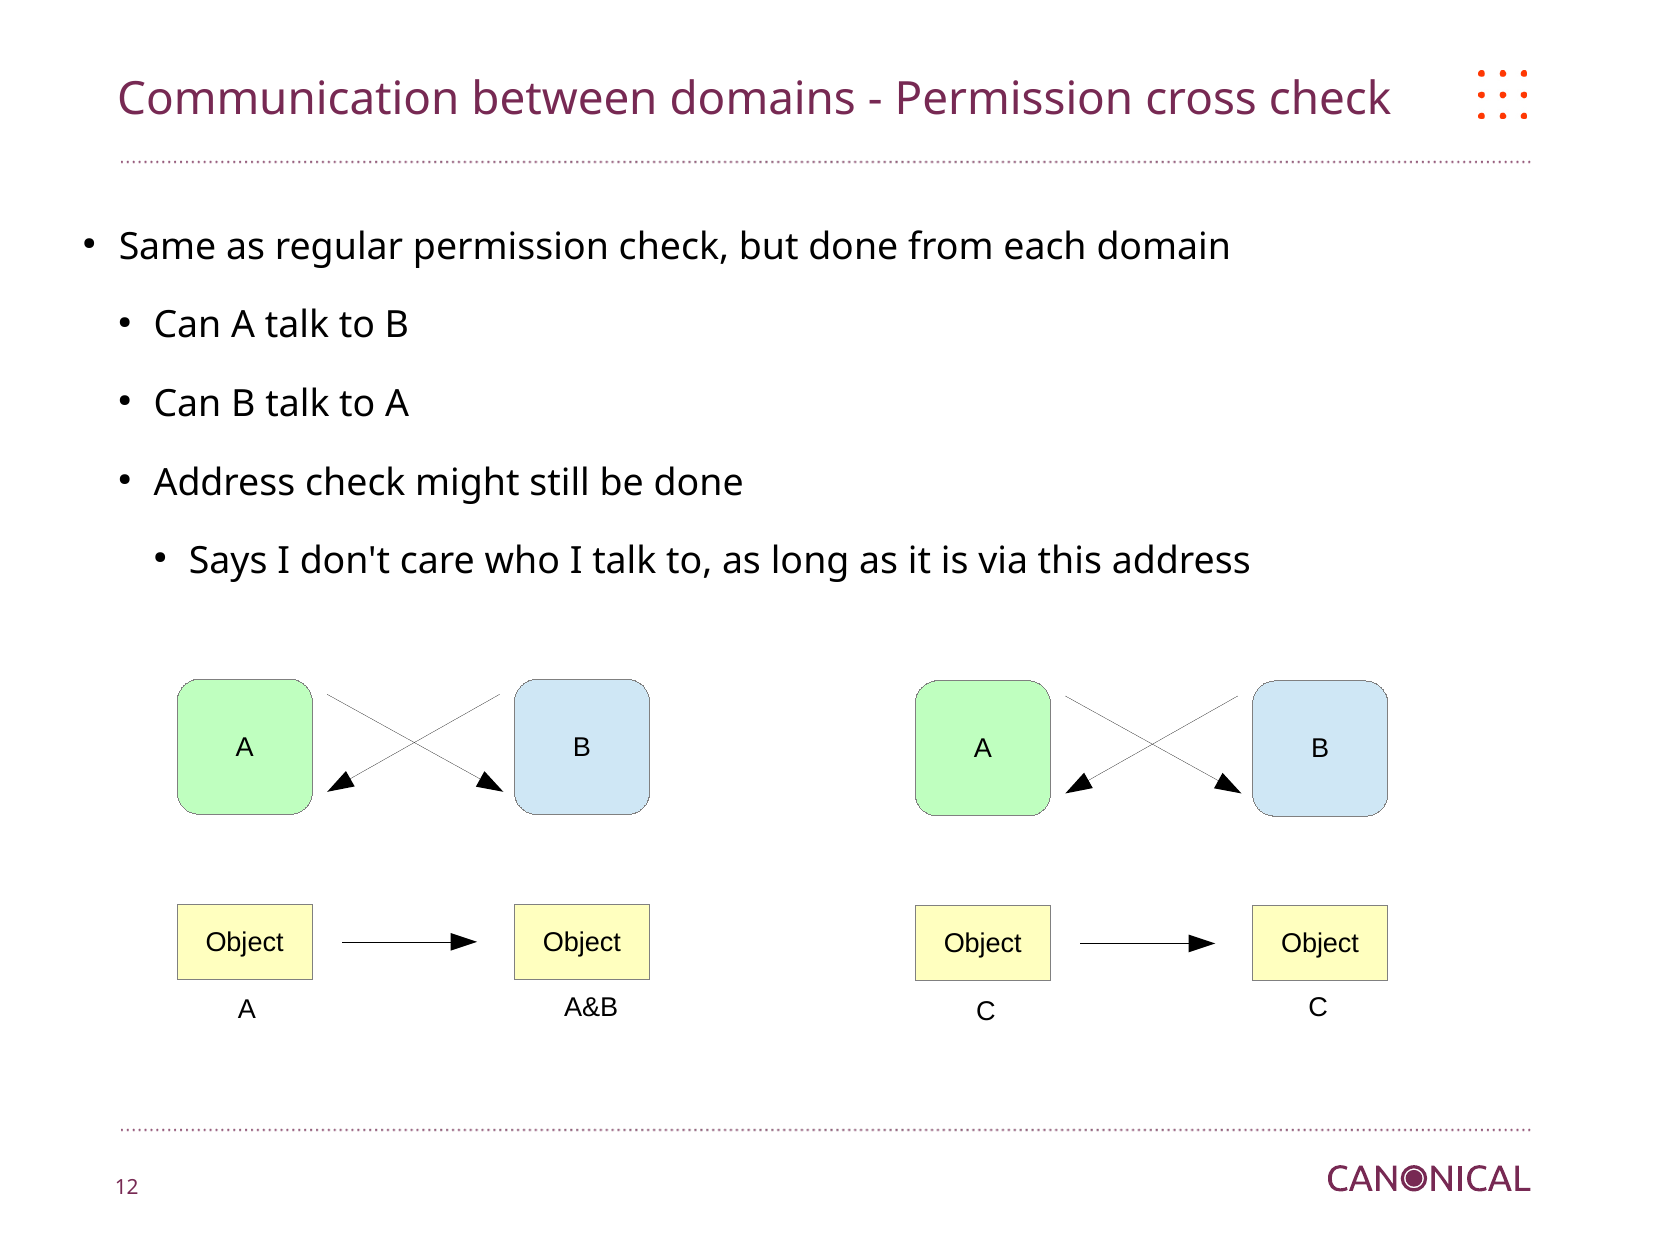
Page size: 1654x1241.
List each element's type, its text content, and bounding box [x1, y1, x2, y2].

text_box B [514, 679, 650, 815]
picture [1478, 70, 1527, 119]
text_box Object [1252, 905, 1388, 981]
picture [111, 1127, 1533, 1134]
text_box B [1252, 680, 1388, 817]
text_box A [915, 680, 1051, 816]
title Communication between domains - Permission cross check [117, 71, 1447, 123]
text_box C [1293, 984, 1343, 1030]
text_box C [961, 988, 1011, 1034]
text_box A [177, 679, 313, 815]
text_box Object [915, 905, 1051, 981]
text_box A [223, 986, 271, 1032]
text_box A&B [549, 984, 634, 1030]
text_box Object [514, 904, 650, 980]
picture [111, 159, 1533, 166]
list Same as regular permission check, but done from each domain Can A talk to B Can B talk to A Address check might still be done Says I don't care who I talk to, as long as it is via this address [82, 206, 1571, 1123]
text_box Object [177, 904, 313, 980]
